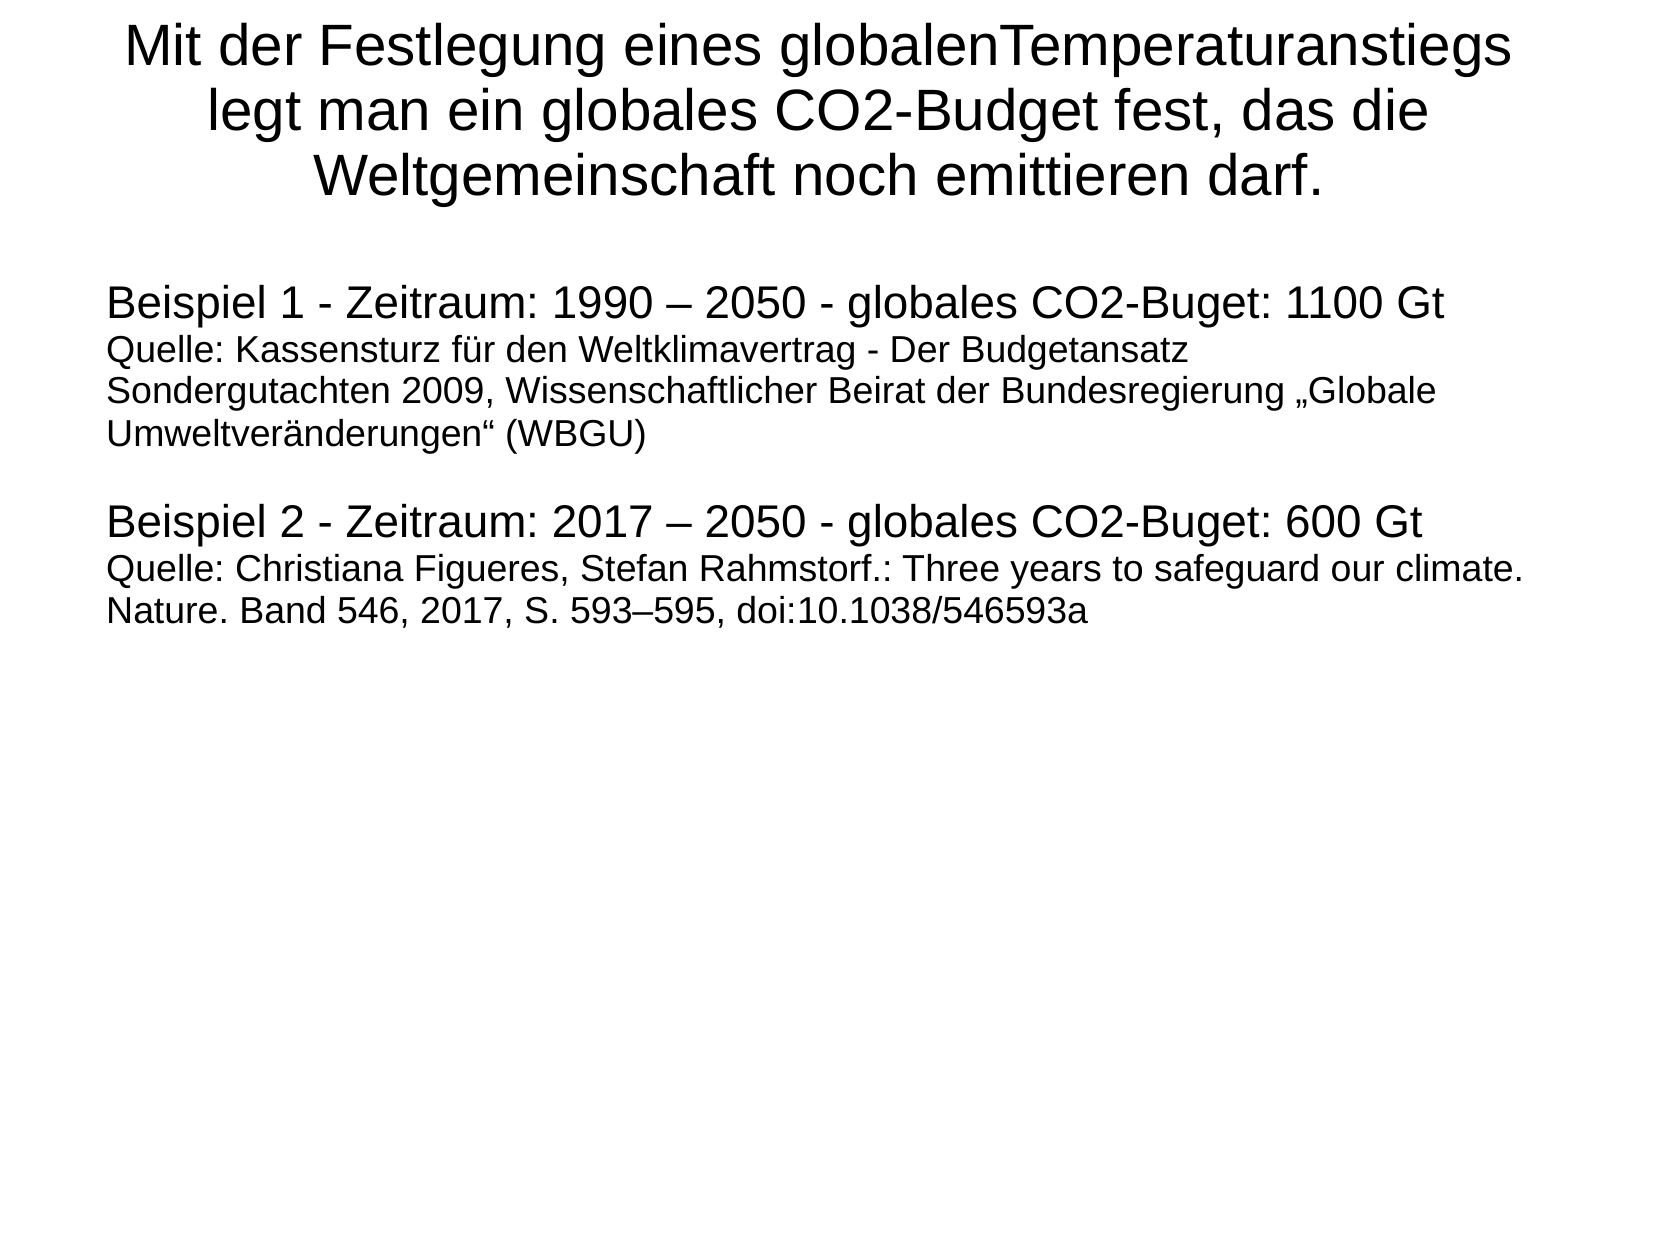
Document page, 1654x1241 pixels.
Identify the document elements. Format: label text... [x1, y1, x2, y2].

title Mit der Festlegung eines globalenTemperaturanstiegs legt man ein globales CO2-Budget fest, das die Weltgemeinschaft noch emittieren darf. [75, 12, 1564, 220]
subtitle Beispiel 1 - Zeitraum: 1990 – 2050 - globales CO2-Buget: 1100 Gt Quelle: Kassensturz für den Weltklimavertrag - Der Budgetansatz Sondergutachten 2009, Wissenschaftlicher Beirat der Bundesregierung „Globale Umweltveränderungen“ (WBGU) Beispiel 2 - Zeitraum: 2017 – 2050 - globales CO2-Buget: 600 Gt Quelle: Christiana Figueres, Stefan Rahmstorf.: Three years to safeguard our climate. Nature. Band 546, 2017, S. 593–595, doi:10.1038/546593a [106, 276, 1595, 928]
